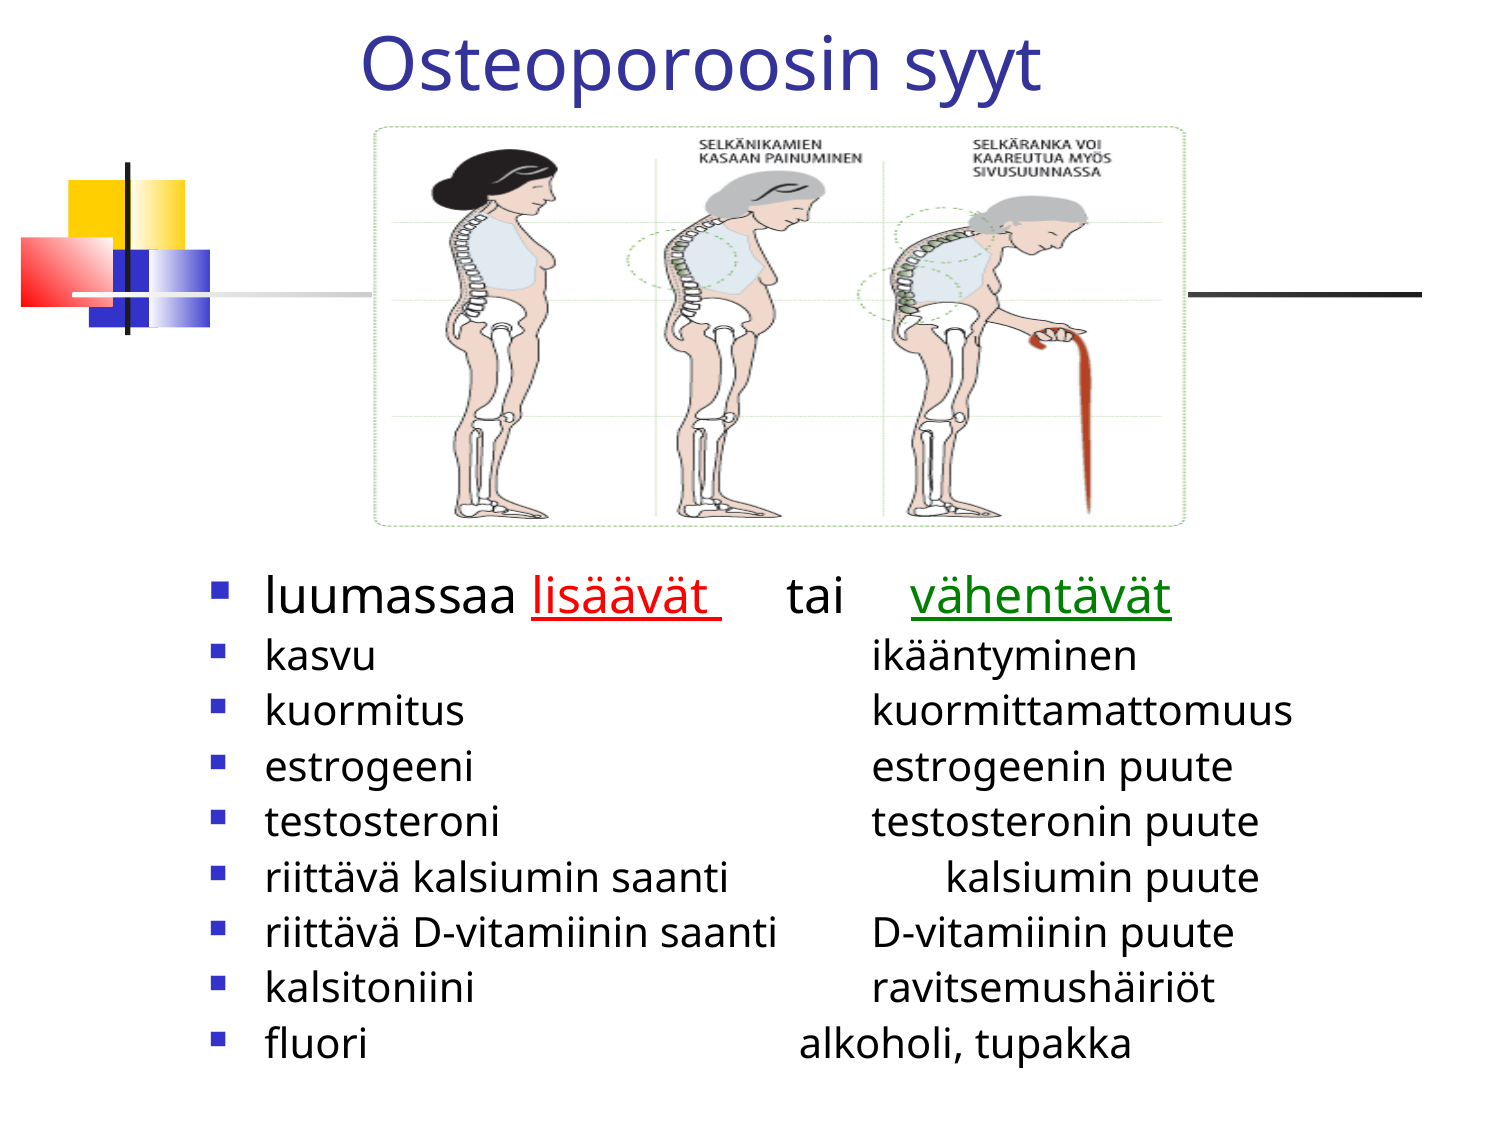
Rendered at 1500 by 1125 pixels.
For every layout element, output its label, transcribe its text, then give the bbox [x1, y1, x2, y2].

text_box luumassaa lisäävät tai vähentävät kasvu ikääntyminen kuormitus kuormittamattomuus estrogeeni estrogeenin puute testosteroni testosteronin puute riittävä kalsiumin saanti kalsiumin puute riittävä D-vitamiinin saanti D-vitamiinin puute kalsitoniini ravitsemushäiriöt fluori alkoholi, tupakka [193, 562, 1470, 1095]
picture [372, 125, 1188, 528]
text_box Osteoporoosin syyt [188, 7, 1468, 114]
